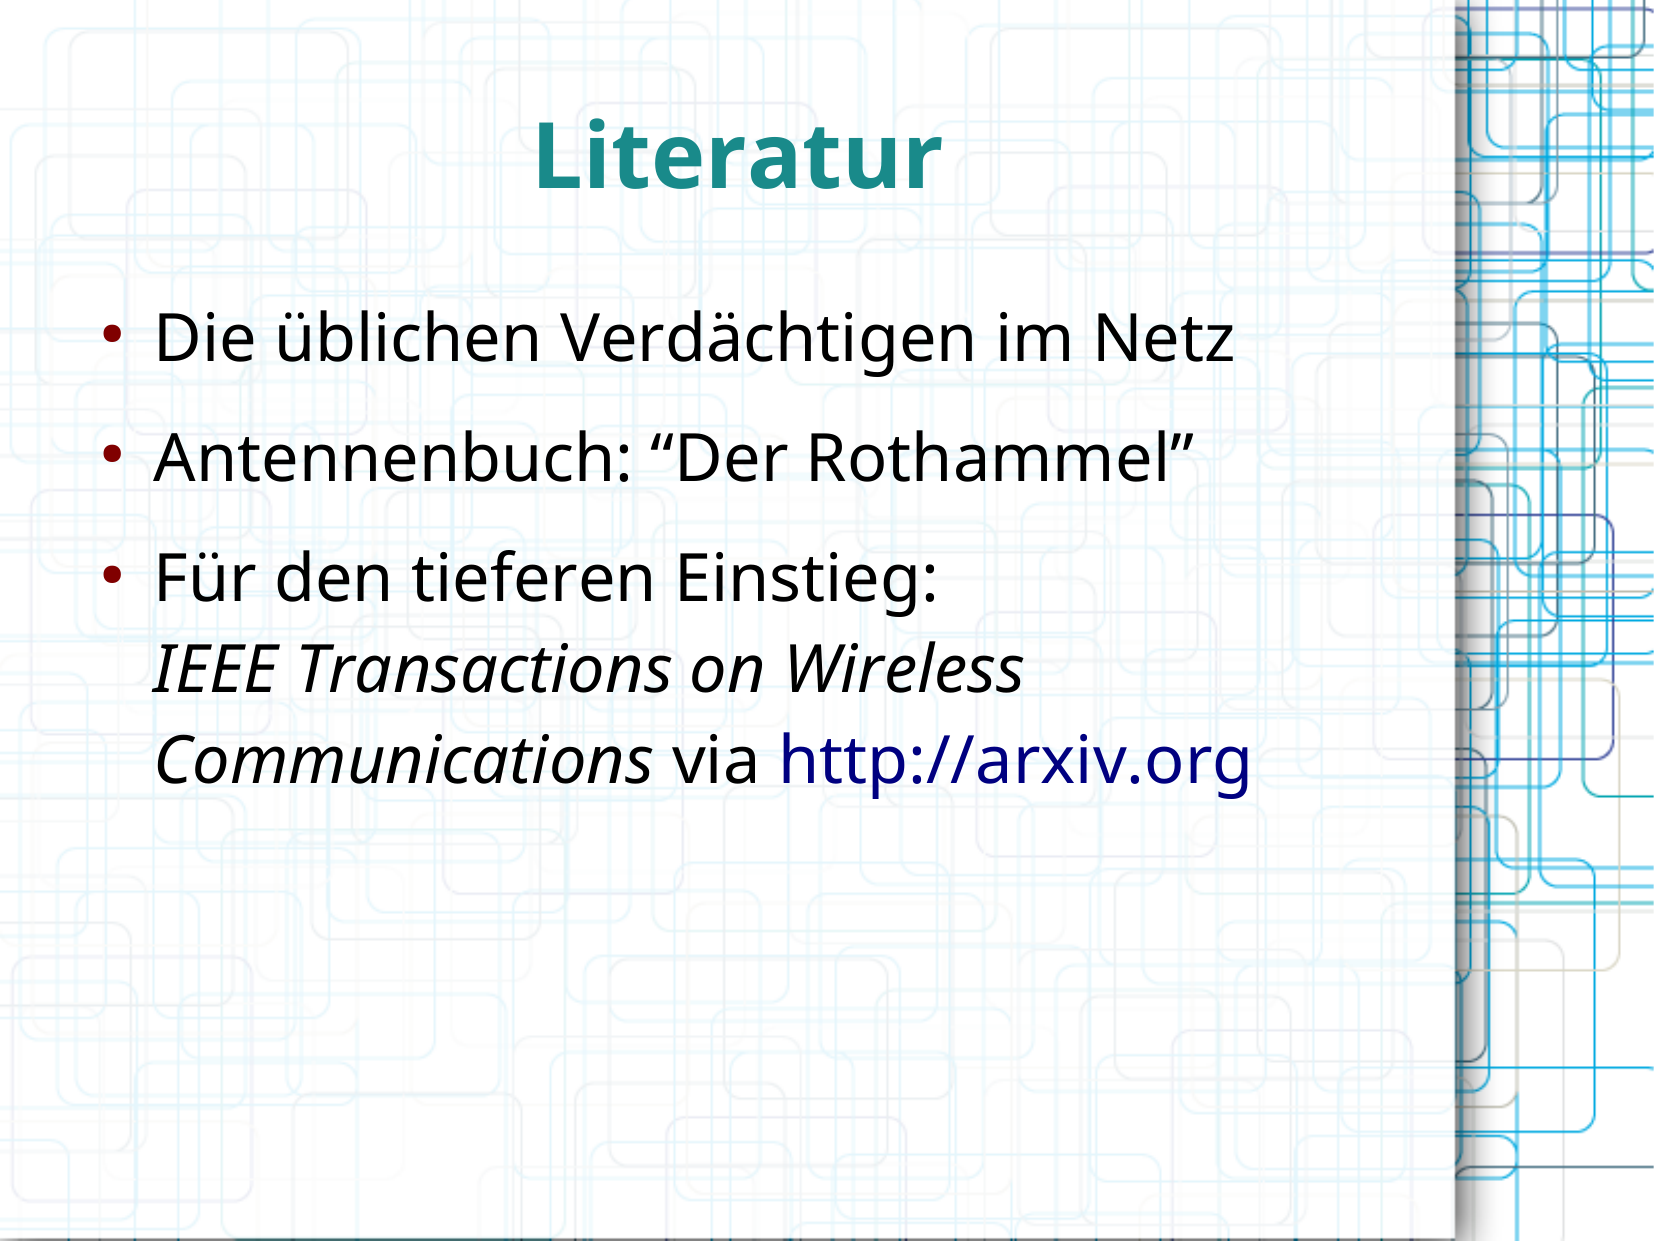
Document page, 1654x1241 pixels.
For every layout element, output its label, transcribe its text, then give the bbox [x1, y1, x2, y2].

list Die üblichen Verdächtigen im Netz Antennenbuch: “Der Rothammel” Für den tieferen Einstieg: IEEE Transactions on Wireless Communications via http://arxiv.org [82, 290, 1418, 1010]
title Literatur [59, 49, 1418, 257]
picture [0, 0, 1654, 1241]
